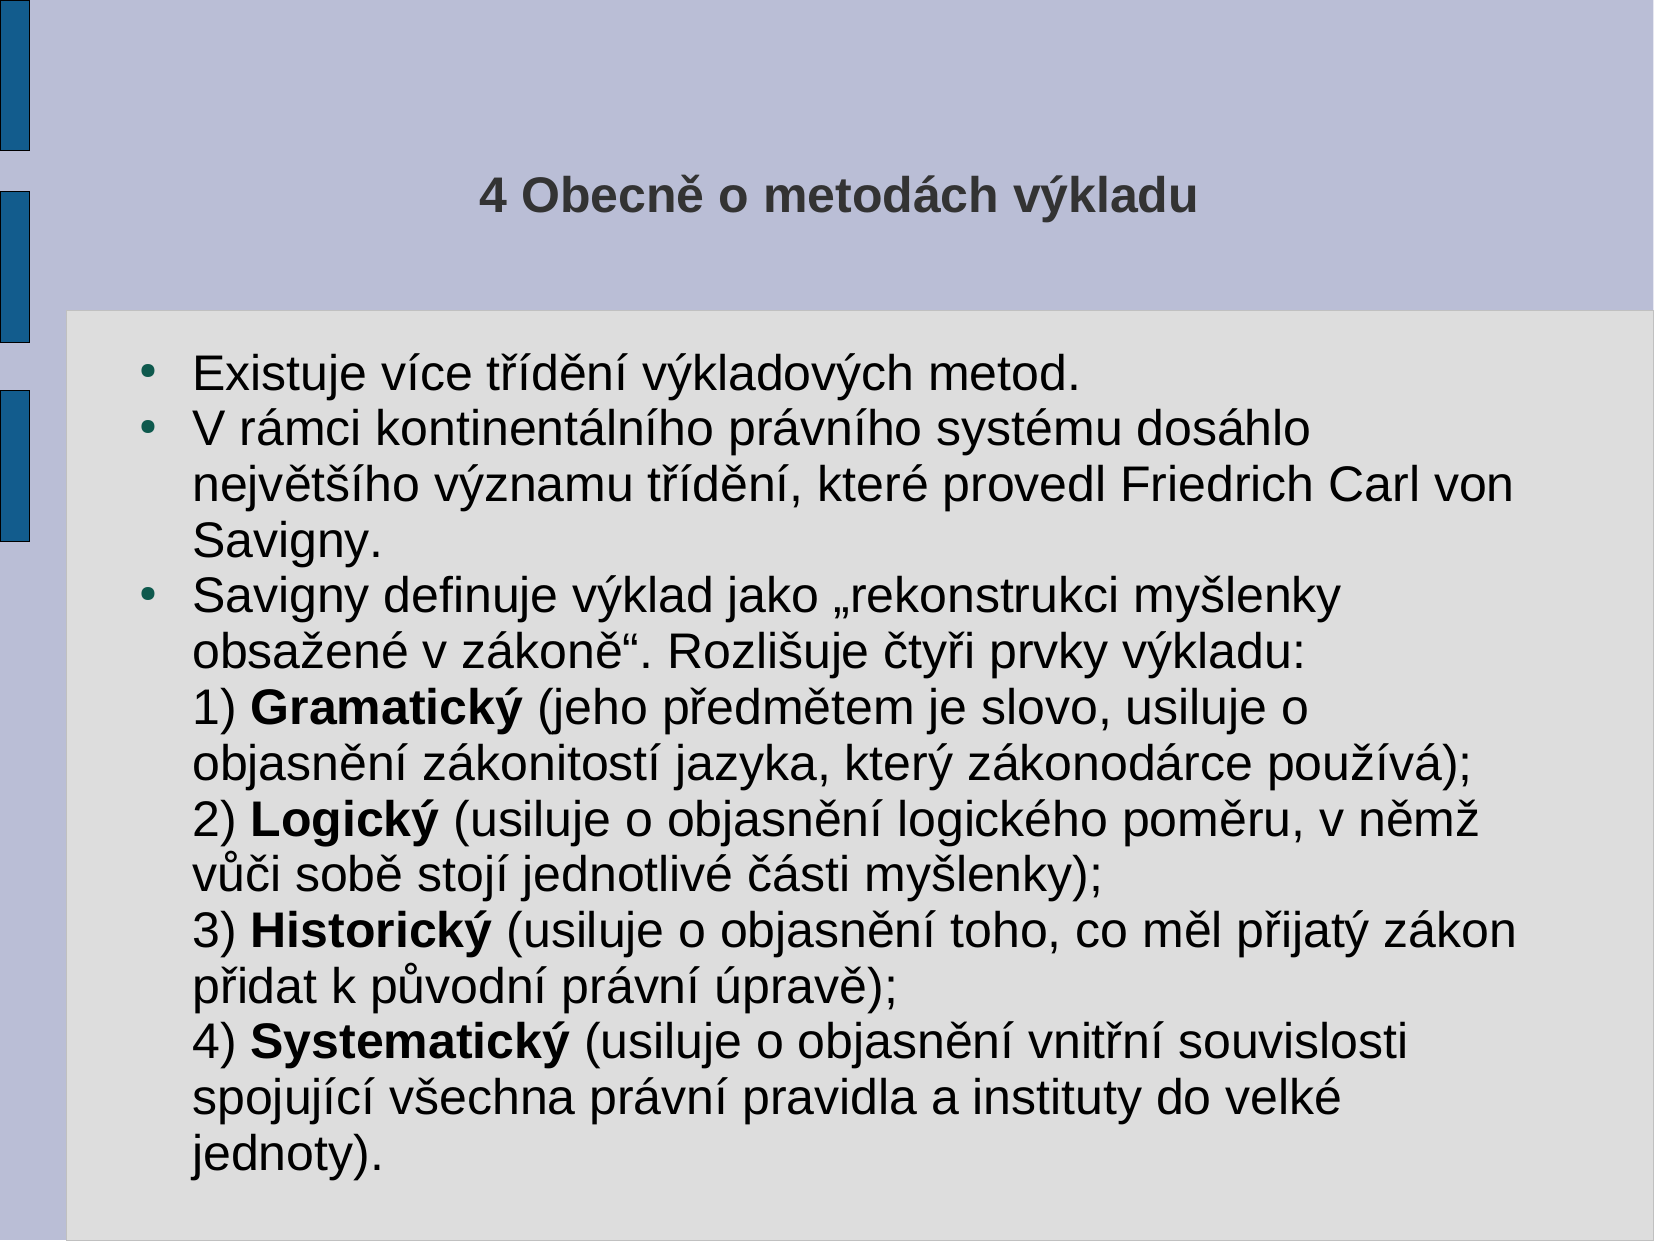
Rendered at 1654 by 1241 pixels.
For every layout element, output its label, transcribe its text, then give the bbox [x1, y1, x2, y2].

title 4 Obecně o metodách výkladu [121, 91, 1534, 299]
list Existuje více třídění výkladových metod. V rámci kontinentálního právního systému dosáhlo největšího významu třídění, které provedl Friedrich Carl von Savigny. Savigny definuje výklad jako „rekonstrukci myšlenky obsažené v zákoně“. Rozlišuje čtyři prvky výkladu: 1) Gramatický (jeho předmětem je slovo, usiluje o objasnění zákonitostí jazyka, který zákonodárce používá); 2) Logický (usiluje o objasnění logického poměru, v němž vůči sobě stojí jednotlivé části myšlenky); 3) Historický (usiluje o objasnění toho, co měl přijatý zákon přidat k původní právní úpravě); 4) Systematický (usiluje o objasnění vnitřní souvislosti spojující všechna právní pravidla a instituty do velké jednoty). [121, 344, 1534, 1187]
